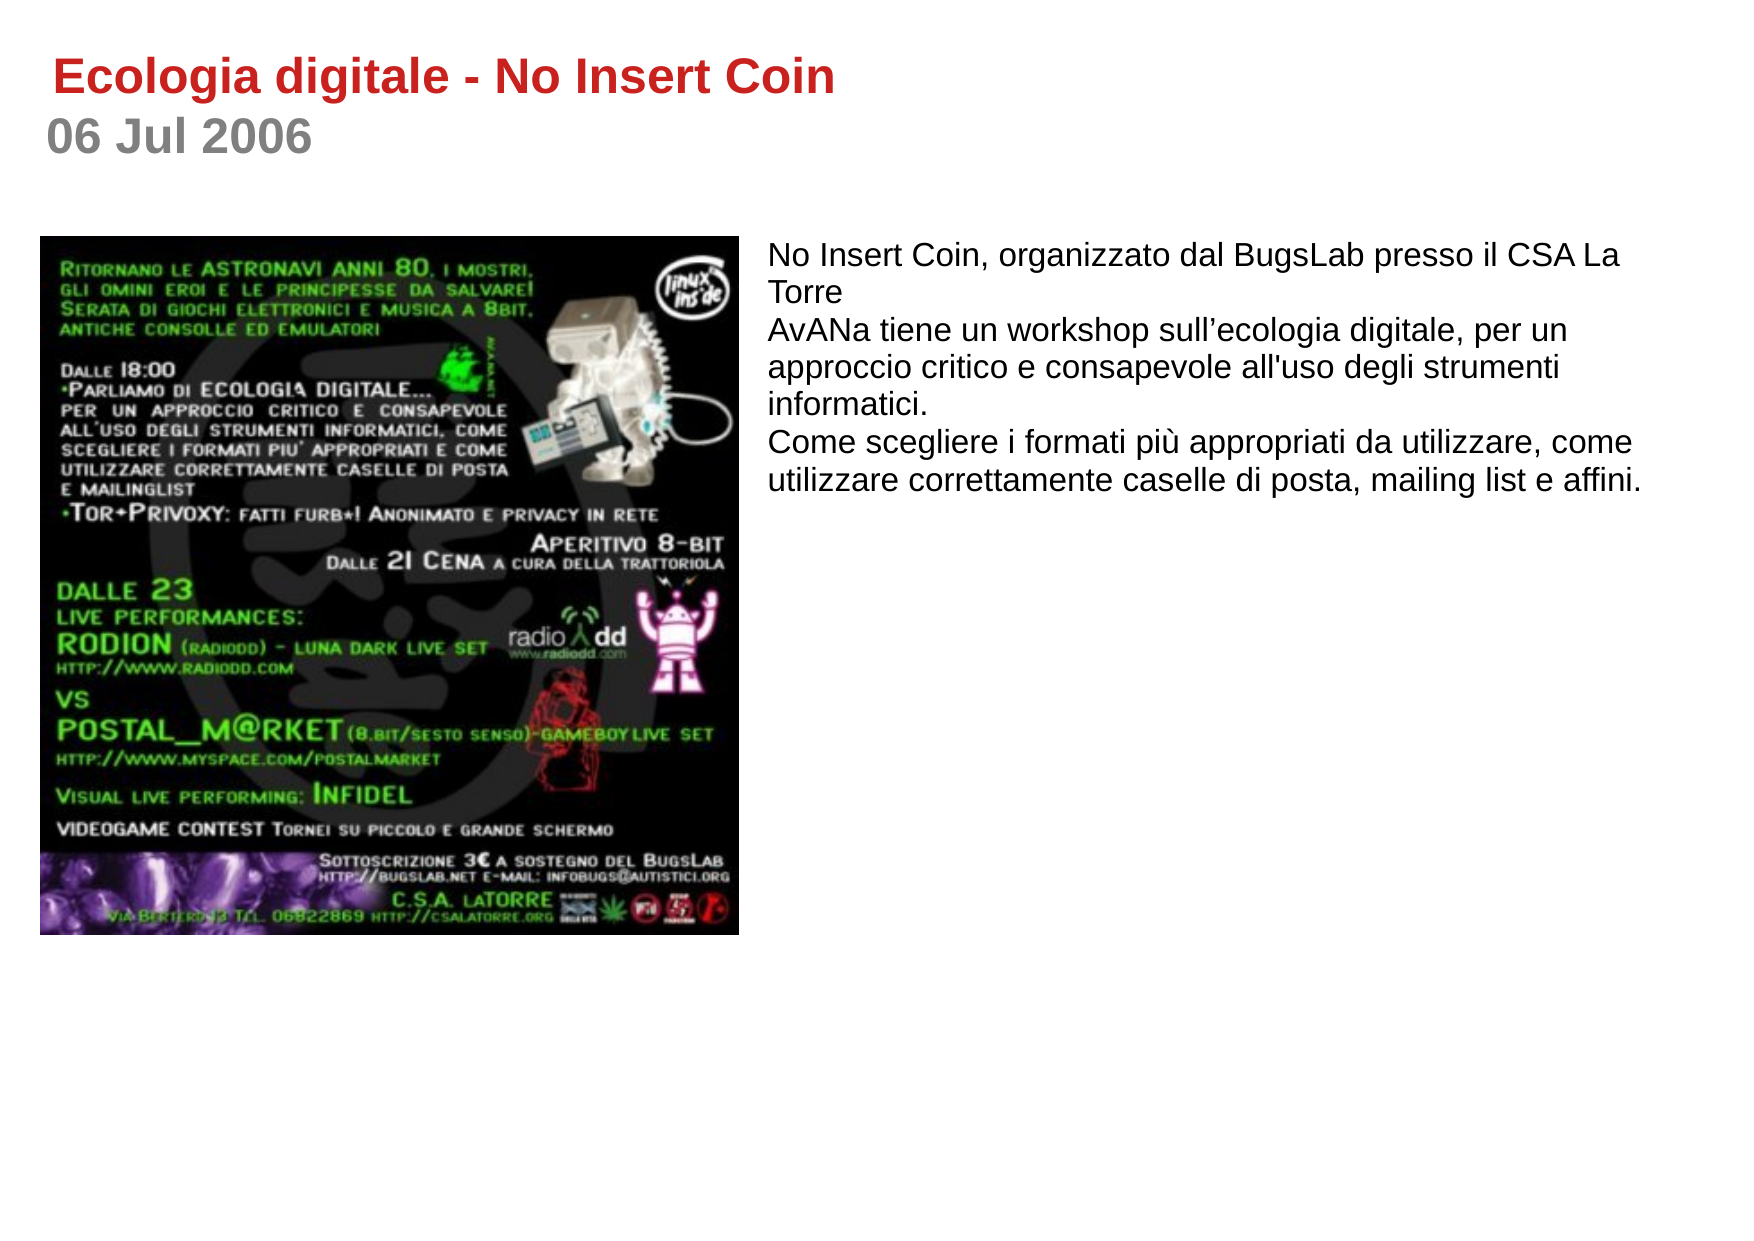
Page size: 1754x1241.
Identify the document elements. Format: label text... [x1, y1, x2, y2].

picture [40, 236, 739, 935]
text_box 06 Jul 2006 [31, 101, 768, 178]
title Ecologia digitale - No Insert Coin [52, 39, 1713, 114]
subtitle No Insert Coin, organizzato dal BugsLab presso il CSA La Torre AvANa tiene un workshop sull’ecologia digitale, per un approccio critico e consapevole all'uso degli strumenti informatici. Come scegliere i formati più appropriati da utilizzare, come utilizzare correttamente caselle di posta, mailing list e affini. [767, 236, 1692, 1182]
